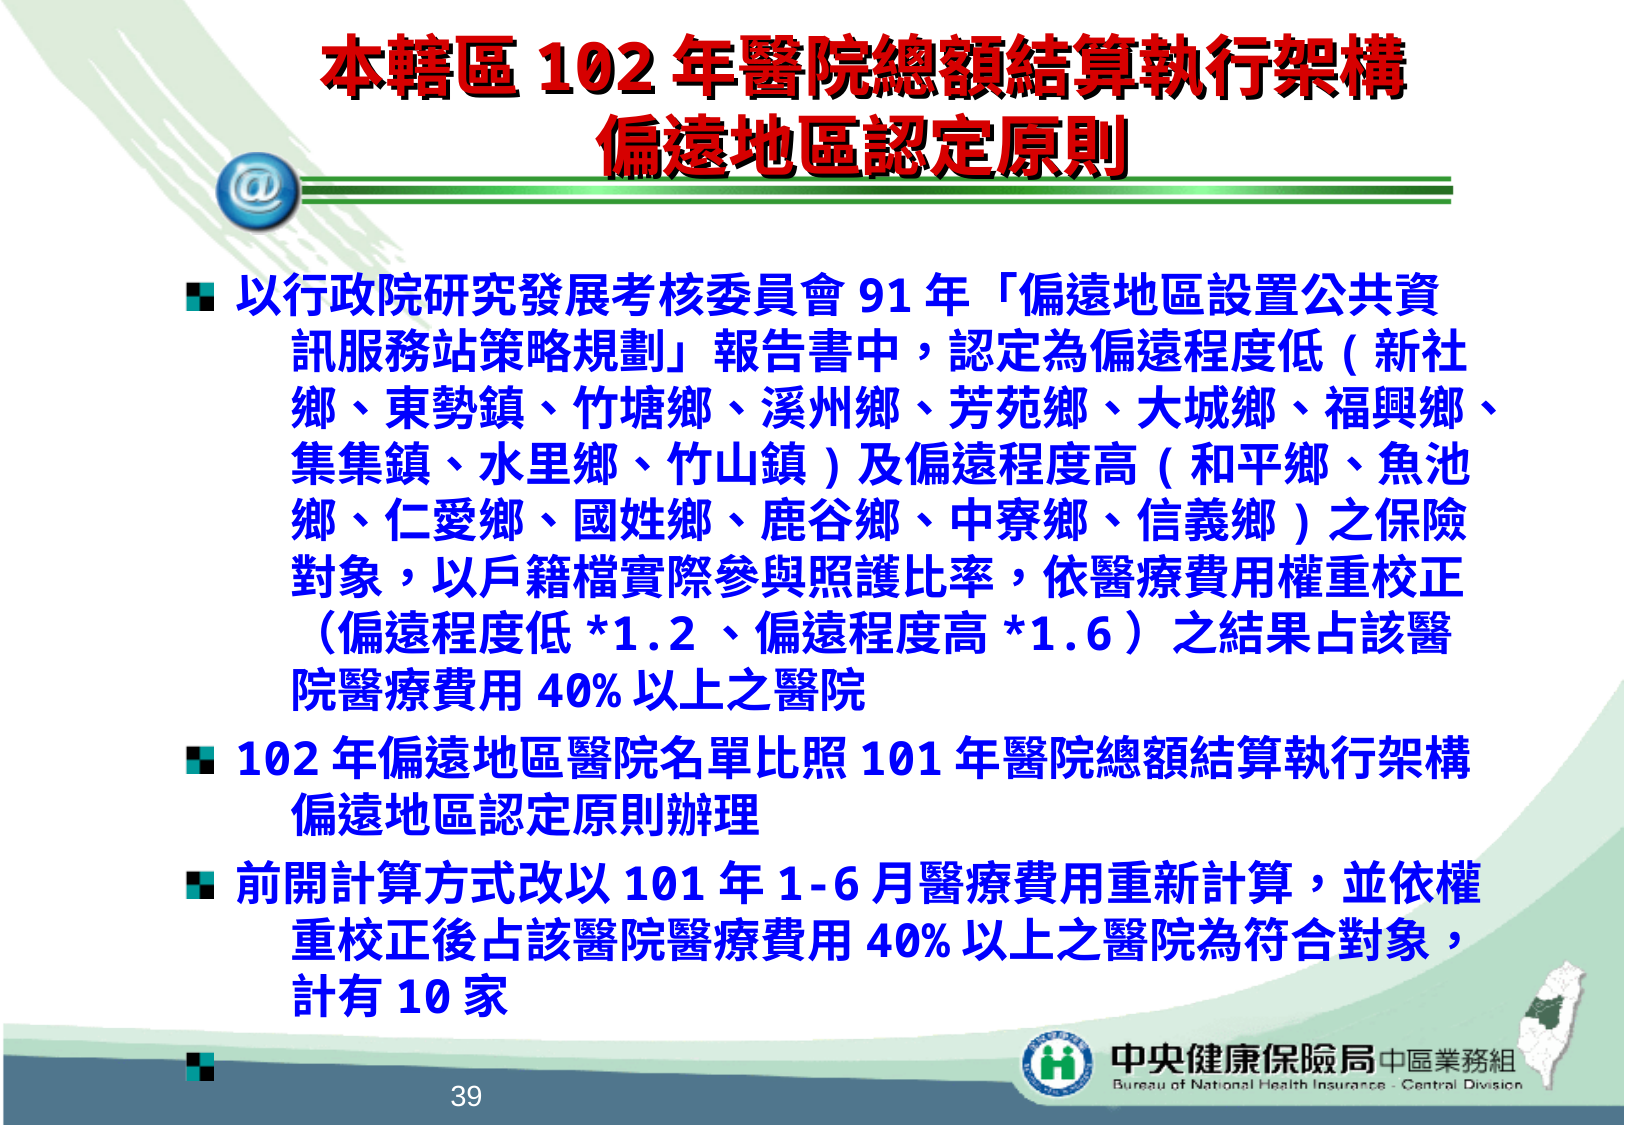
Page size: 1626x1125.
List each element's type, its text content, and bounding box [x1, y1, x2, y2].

text_box [435, 1065, 815, 1125]
title 本轄區102年醫院總額結算執行架構 偏遠地區認定原則 [162, 10, 1562, 198]
list 以行政院研究發展考核委員會91年「偏遠地區設置公共資訊服務站策略規劃」報告書中，認定為偏遠程度低(新社鄉、東勢鎮、竹塘鄉、溪州鄉、芳苑鄉、大城鄉、福興鄉、集集鎮、水里鄉、竹山鎮)及偏遠程度高(和平鄉、魚池鄉、仁愛鄉、國姓鄉、鹿谷鄉、中寮鄉、信義鄉)之保險對象，以戶籍檔實際參與照護比率，依醫療費用權重校正（偏遠程度低*1.2、偏遠程度高*1.6）之結果占該醫院醫療費用40%以上之醫院 102年偏遠地區醫院名單比照101年醫院總額結算執行架構偏遠地區認定原則辦理 前開計算方式改以101年1-6月醫療費用重新計算，並依權重校正後占該醫院醫療費用40%以上之醫院為符合對象，計有10家 [165, 257, 1499, 1035]
